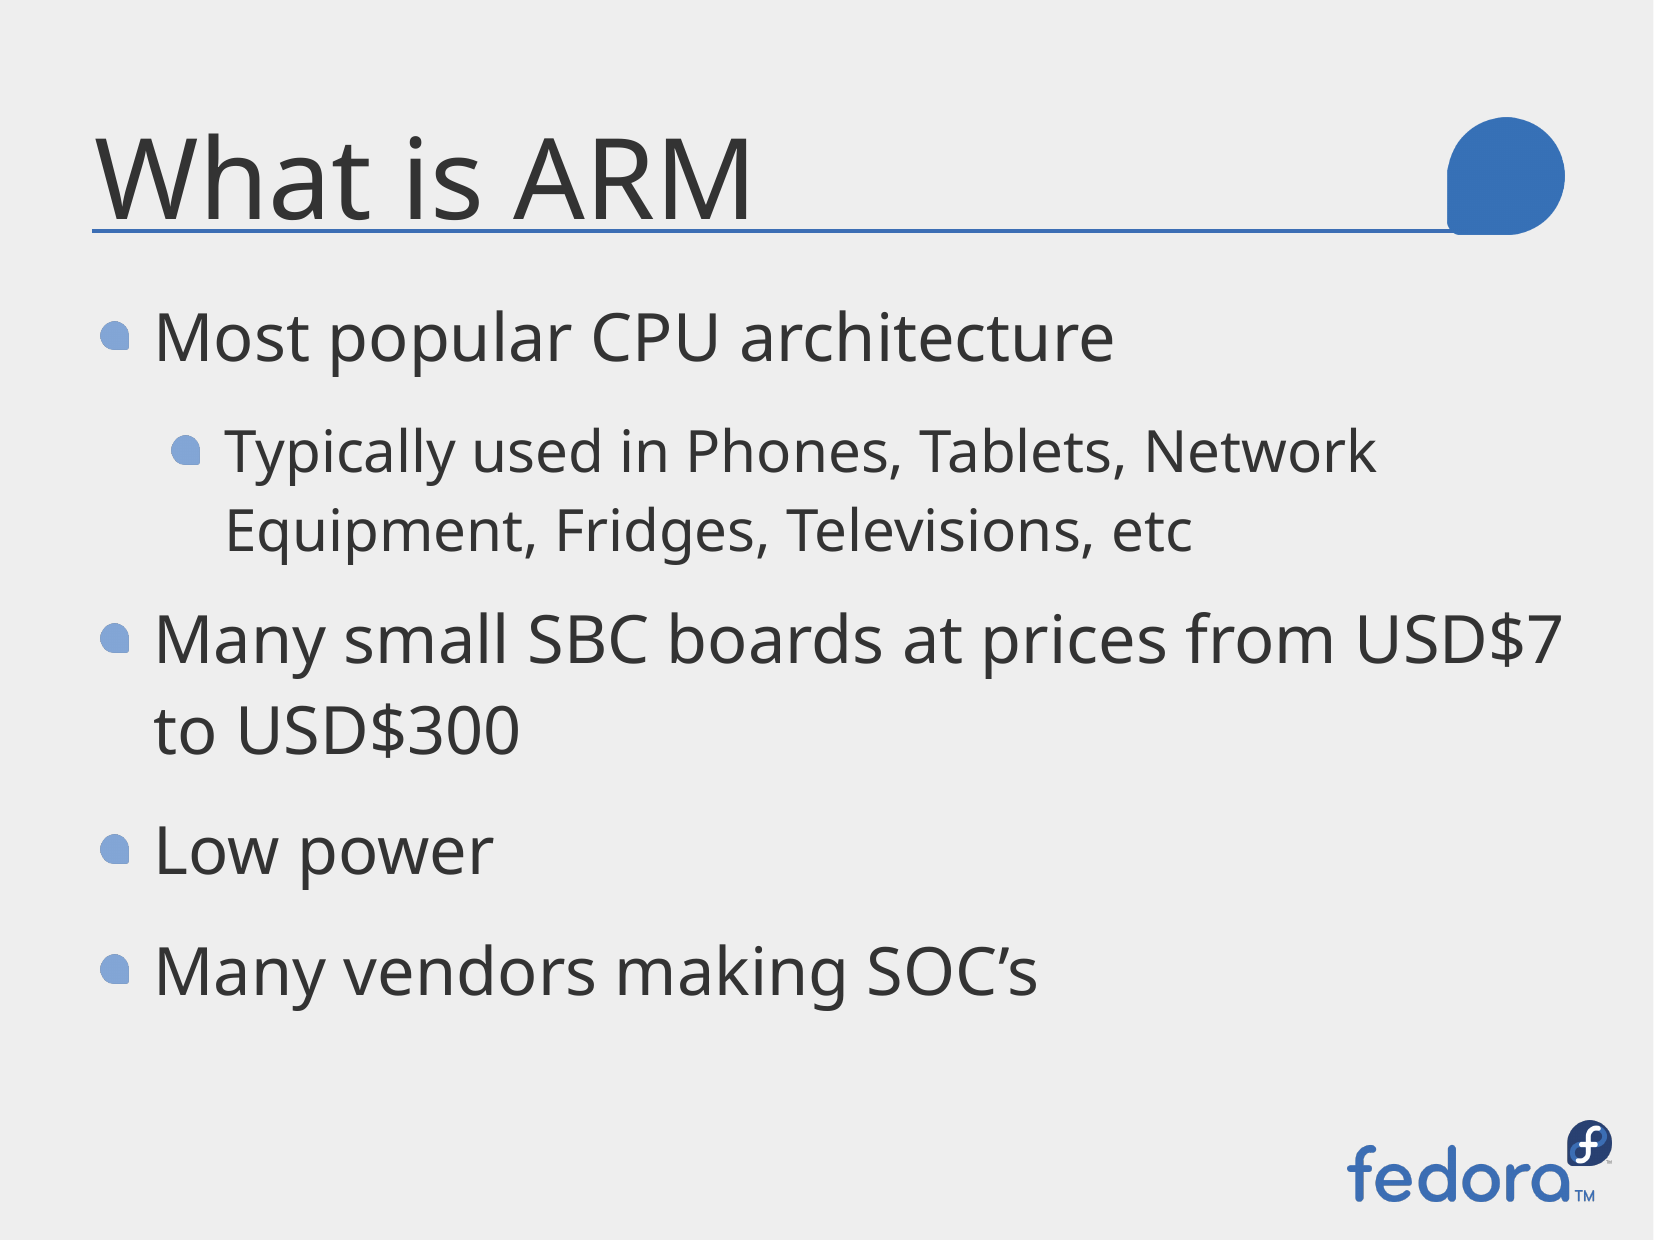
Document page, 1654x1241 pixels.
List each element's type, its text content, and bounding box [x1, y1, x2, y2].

title What is ARM [94, 100, 1426, 251]
list Most popular CPU architecture Typically used in Phones, Tablets, Network Equipment, Fridges, Televisions, etc Many small SBC boards at prices from USD$7 to USD$300 Low power Many vendors making SOC’s [82, 290, 1571, 1094]
picture [1447, 117, 1565, 235]
picture [1347, 1120, 1612, 1202]
